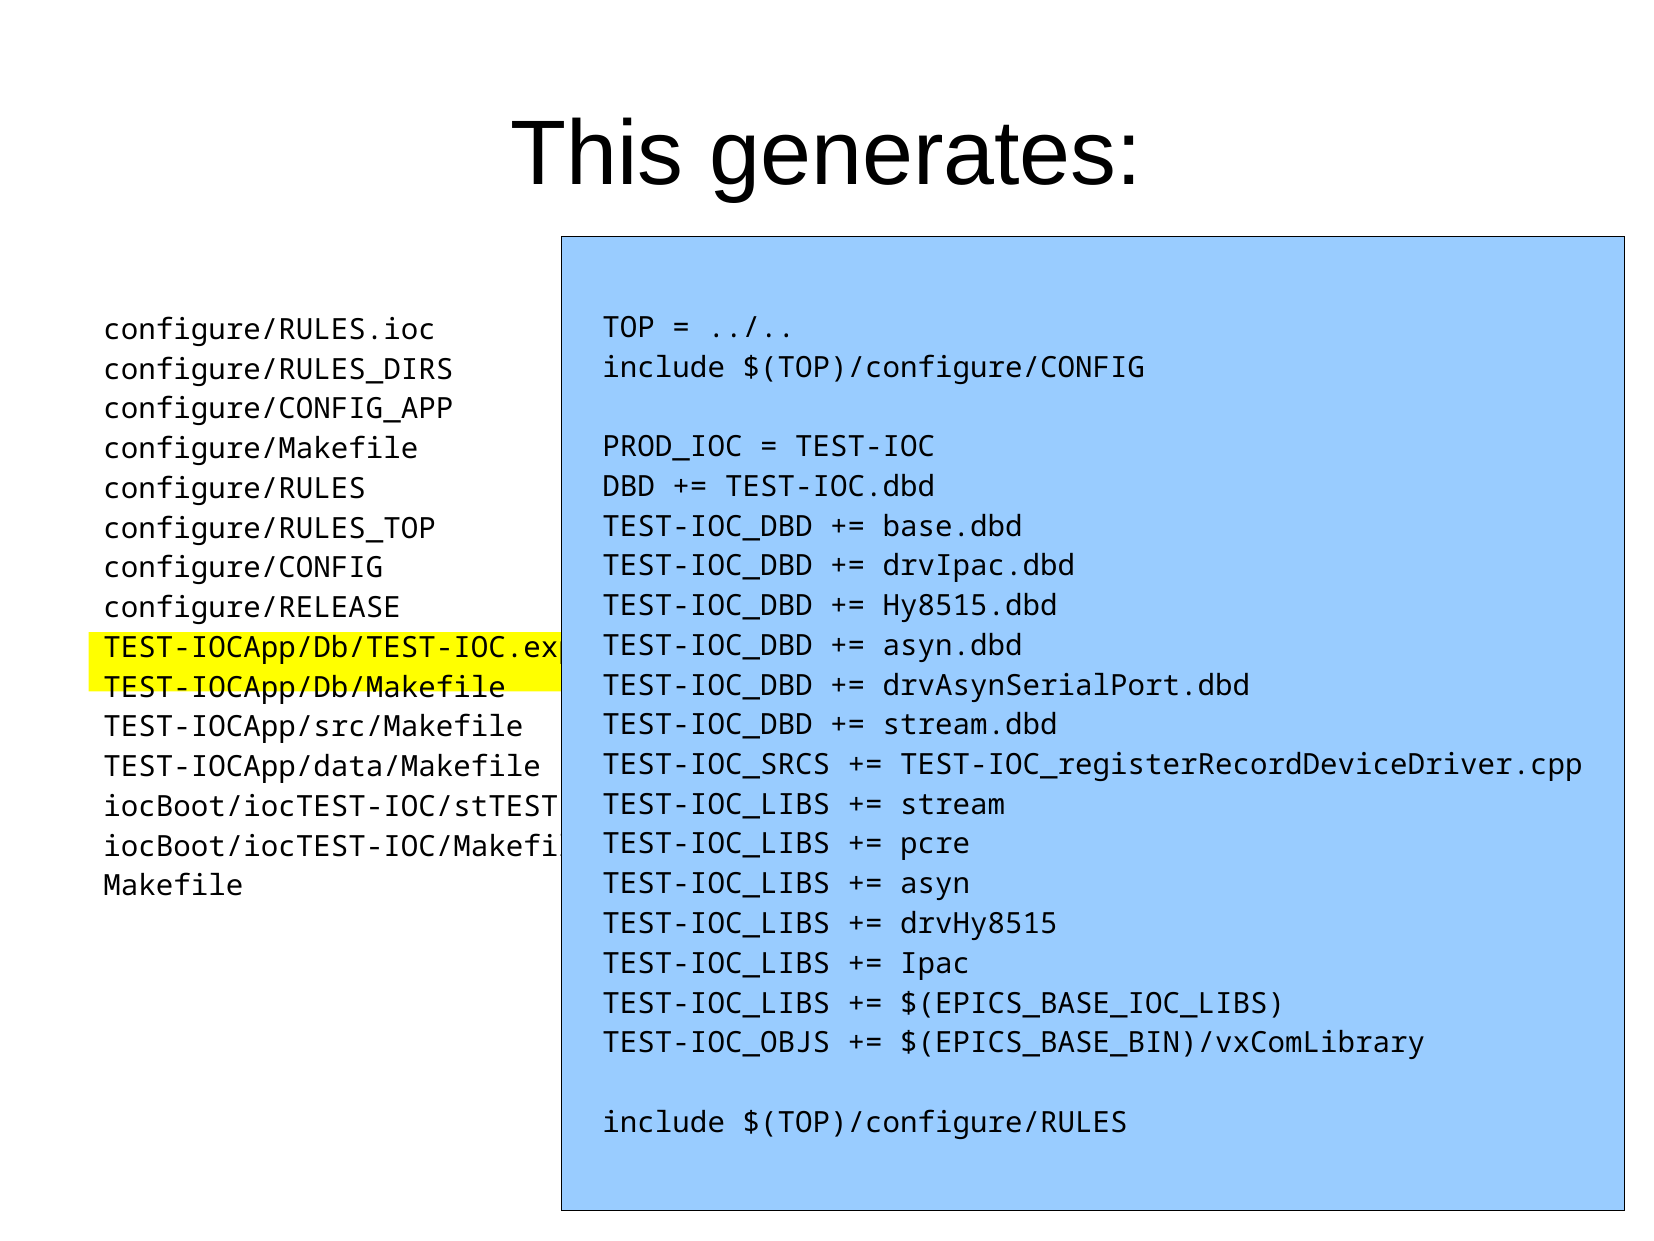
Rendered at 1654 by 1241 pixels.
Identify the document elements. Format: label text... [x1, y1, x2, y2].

text_box configure/RULES.ioc configure/RULES_DIRS configure/CONFIG_APP configure/Makefile configure/RULES configure/RULES_TOP configure/CONFIG configure/RELEASE TEST-IOCApp/Db/TEST-IOC.expanded.substitutions TEST-IOCApp/Db/Makefile TEST-IOCApp/src/Makefile TEST-IOCApp/data/Makefile iocBoot/iocTEST-IOC/stTEST-IOC.cmd iocBoot/iocTEST-IOC/Makefile Makefile [88, 300, 561, 857]
text_box TOP = ../.. include $(TOP)/configure/CONFIG PROD_IOC = TEST-IOC DBD += TEST-IOC.dbd TEST-IOC_DBD += base.dbd TEST-IOC_DBD += drvIpac.dbd TEST-IOC_DBD += Hy8515.dbd TEST-IOC_DBD += asyn.dbd TEST-IOC_DBD += drvAsynSerialPort.dbd TEST-IOC_DBD += stream.dbd TEST-IOC_SRCS += TEST-IOC_registerRecordDeviceDriver.cpp TEST-IOC_LIBS += stream TEST-IOC_LIBS += pcre TEST-IOC_LIBS += asyn TEST-IOC_LIBS += drvHy8515 TEST-IOC_LIBS += Ipac TEST-IOC_LIBS += $(EPICS_BASE_IOC_LIBS) TEST-IOC_OBJS += $(EPICS_BASE_BIN)/vxComLibrary include $(TOP)/configure/RULES [561, 236, 1625, 1211]
title This generates: [82, 49, 1571, 257]
